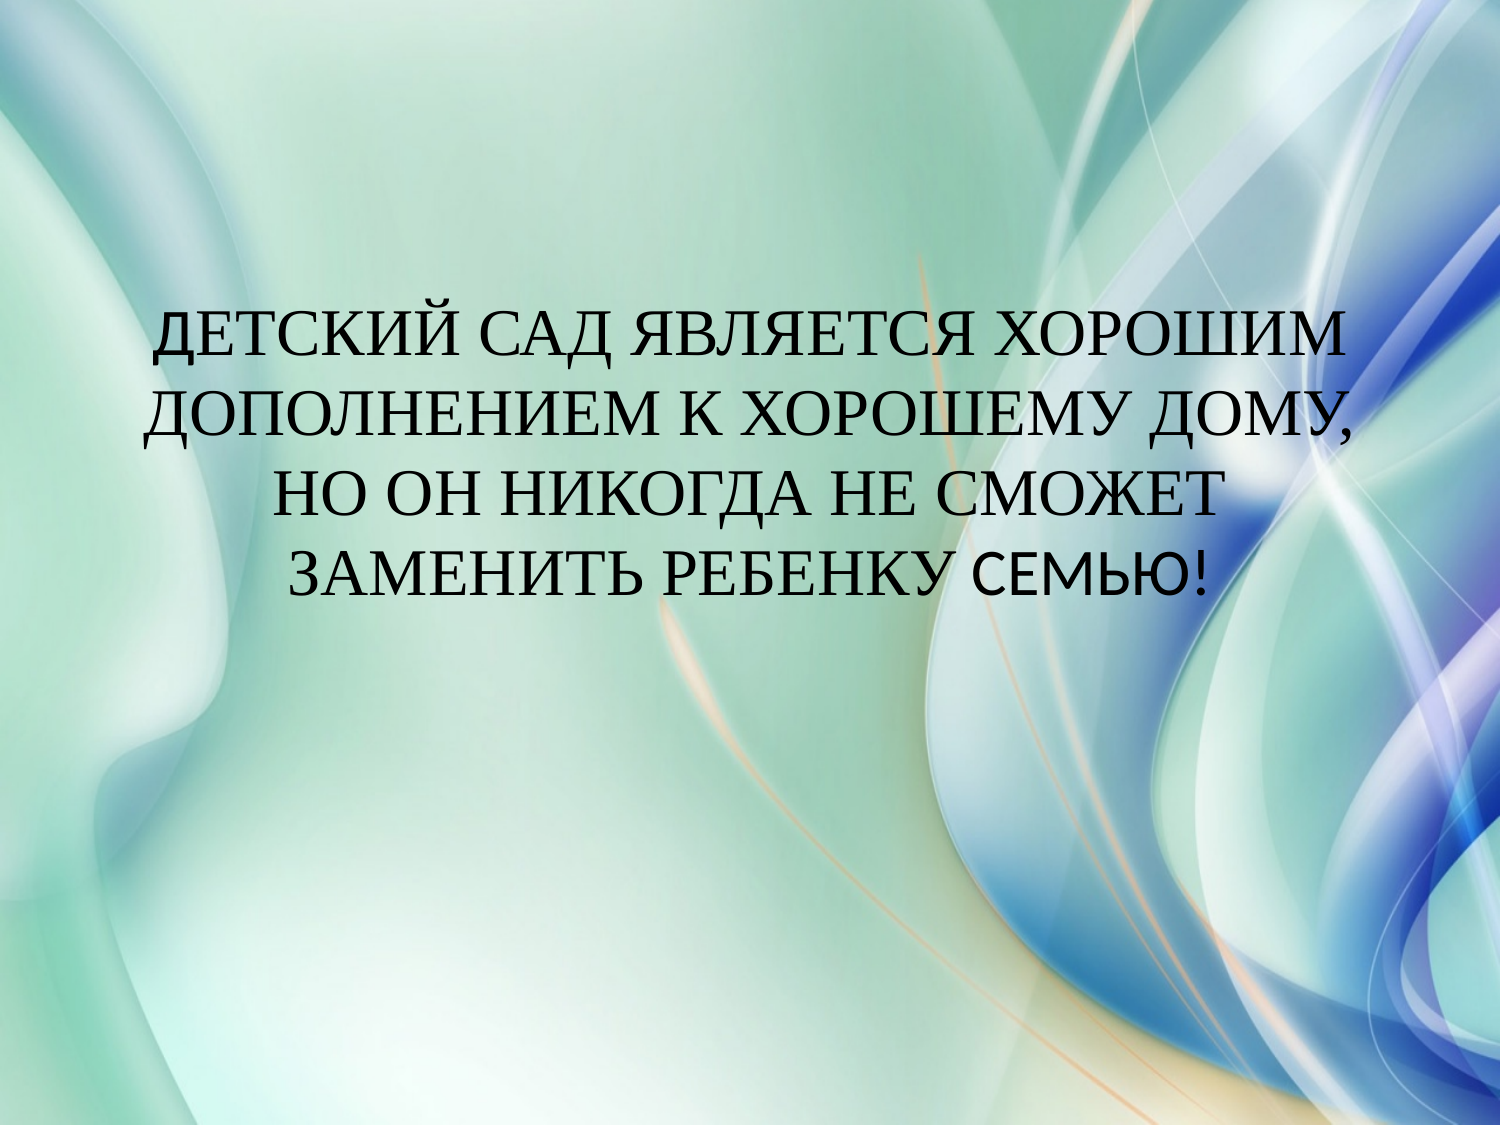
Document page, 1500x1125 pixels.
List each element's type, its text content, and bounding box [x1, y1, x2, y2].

picture [0, 0, 1500, 1125]
list ДЕТСКИЙ САД ЯВЛЯЕТСЯ ХОРОШИМ ДОПОЛНЕНИЕМ К ХОРОШЕМУ ДОМУ, НО ОН НИКОГДА НЕ СМОЖЕТ ЗАМЕНИТЬ РЕБЕНКУ СЕМЬЮ! [75, 281, 1425, 680]
